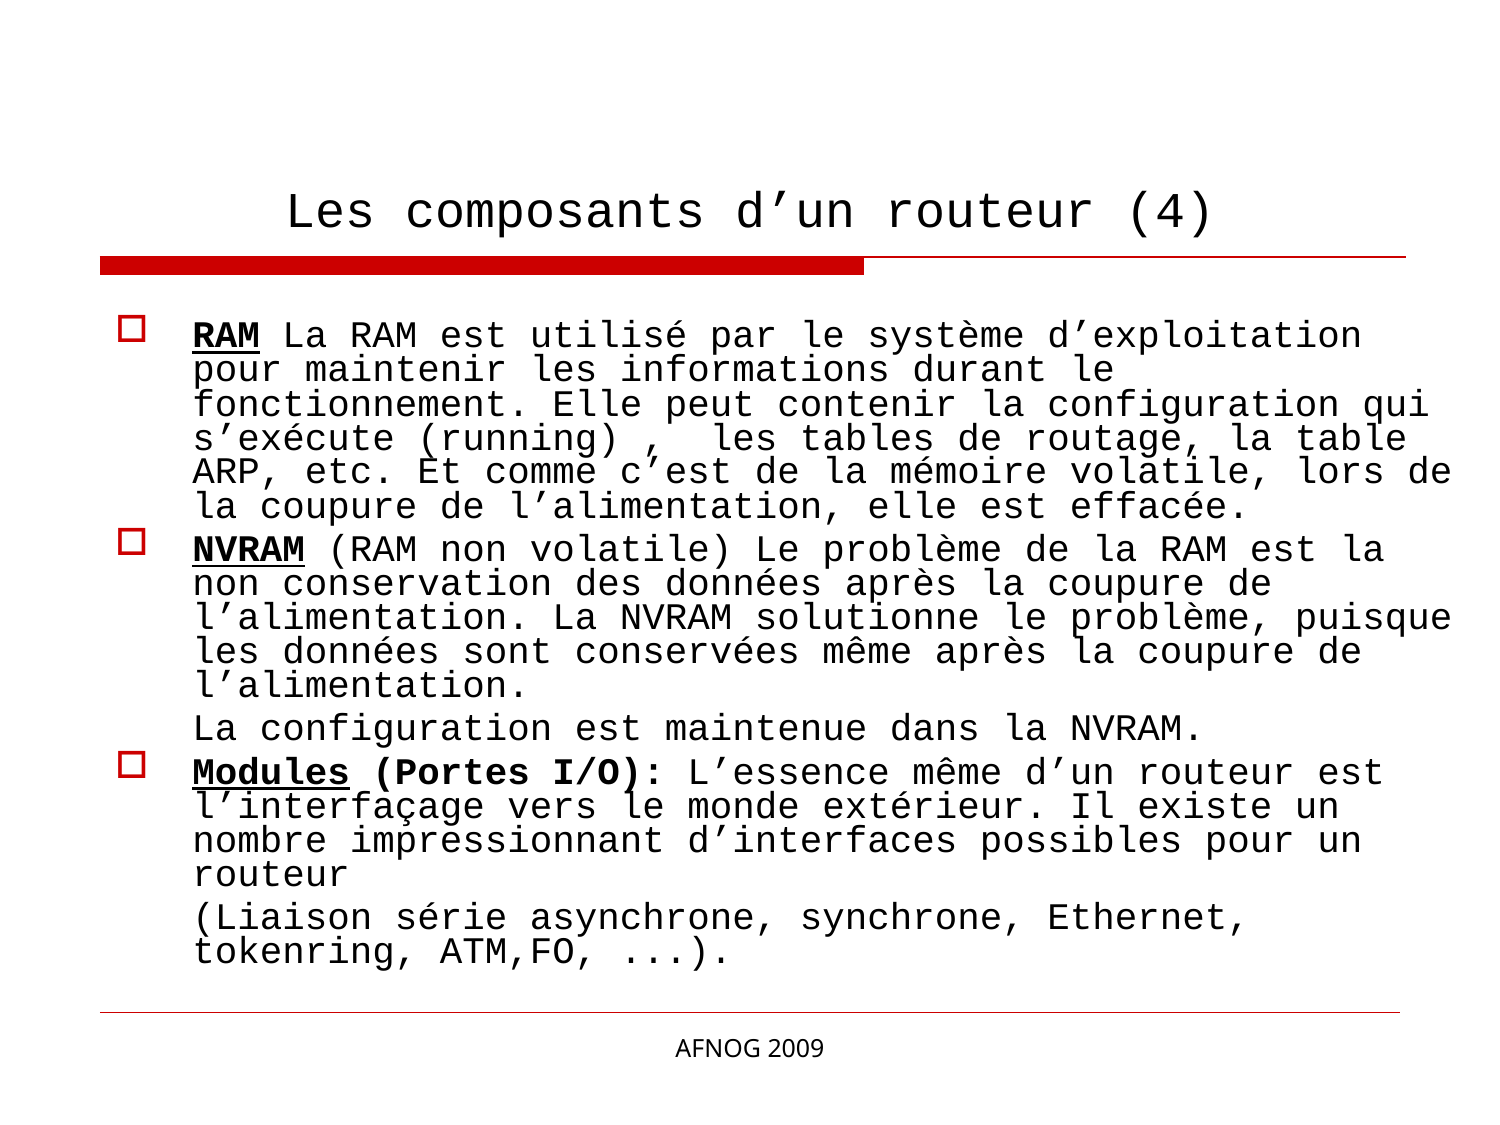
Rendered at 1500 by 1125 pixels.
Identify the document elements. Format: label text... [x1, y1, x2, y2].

title Les composants d’un routeur (4) [94, 49, 1407, 250]
list RAM La RAM est utilisé par le système d’exploitation pour maintenir les informations durant le fonctionnement. Elle peut contenir la configuration qui s’exécute (running) , les tables de routage, la table ARP, etc. Et comme c’est de la mémoire volatile, lors de la coupure de l’alimentation, elle est effacée. NVRAM (RAM non volatile) Le problème de la RAM est la non conservation des données après la coupure de l’alimentation. La NVRAM solutionne le problème, puisque les données sont conservées même après la coupure de l’alimentation. La configuration est maintenue dans la NVRAM. Modules (Portes I/O): L’essence même d’un routeur est l’interfaçage vers le monde extérieur. Il existe un nombre impressionnant d’interfaces possibles pour un routeur (Liaison série asynchrone, synchrone, Ethernet, tokenring, ATM,FO, ...). [100, 255, 1471, 1006]
text_box AFNOG 2009 [512, 1024, 988, 1103]
